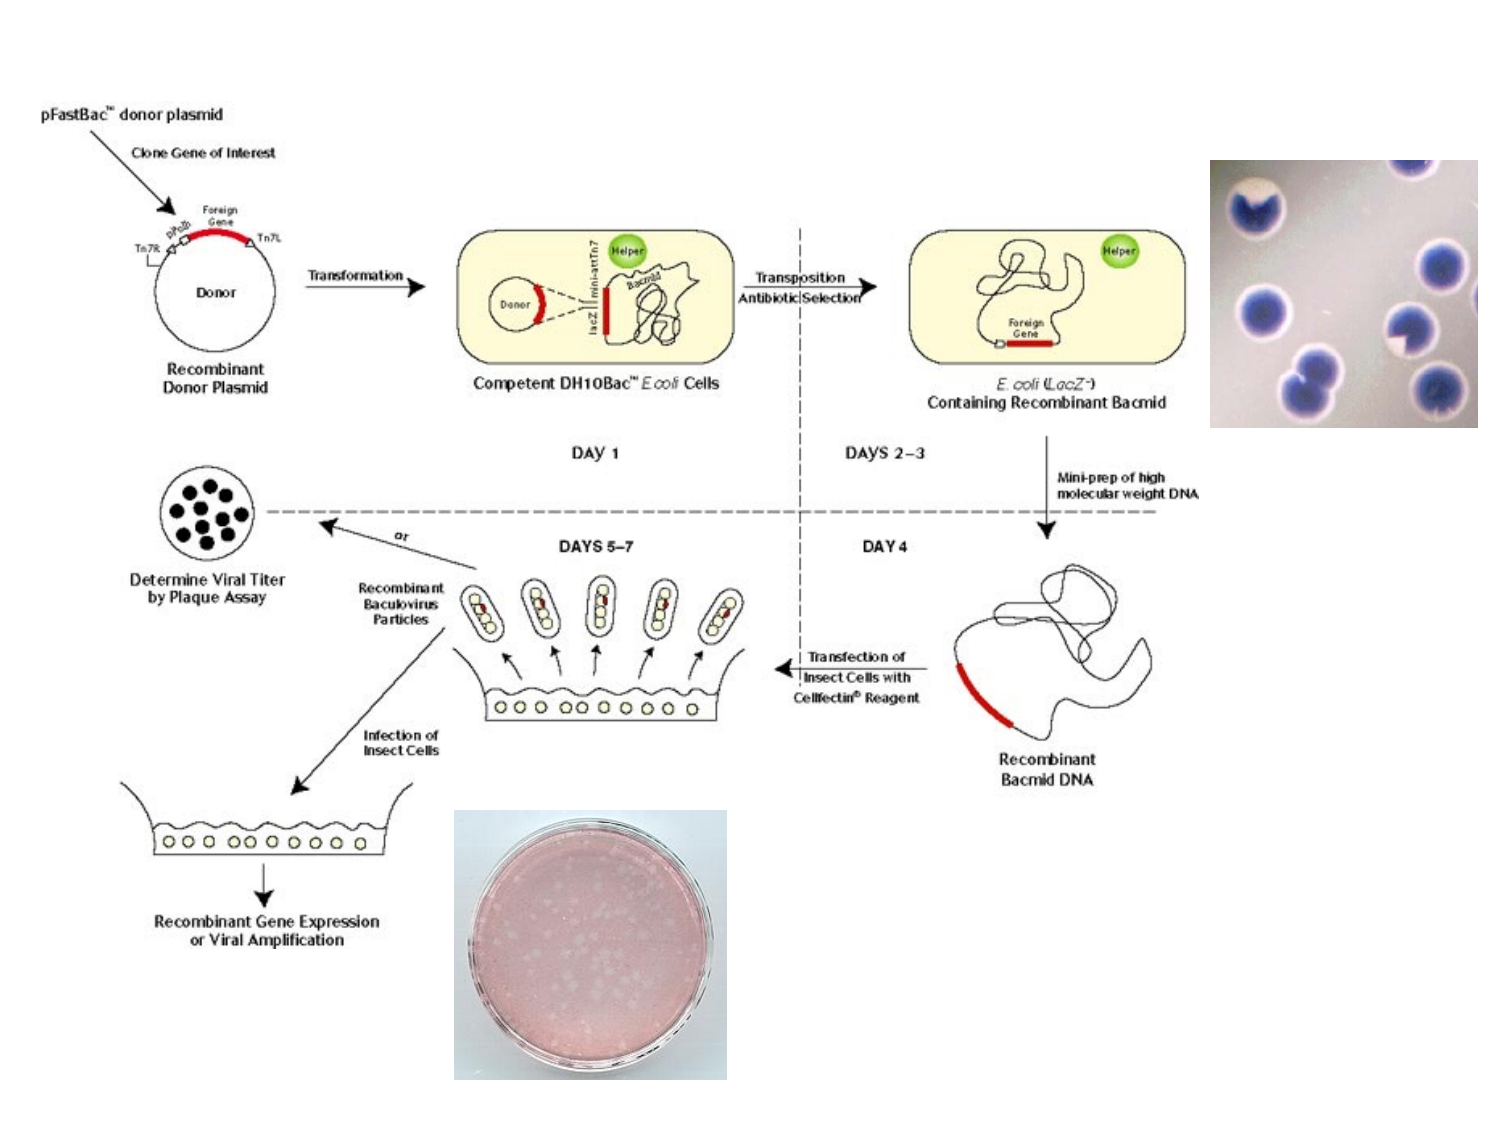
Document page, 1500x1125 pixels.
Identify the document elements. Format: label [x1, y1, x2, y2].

picture [41, 101, 1199, 1080]
picture [1210, 160, 1478, 429]
